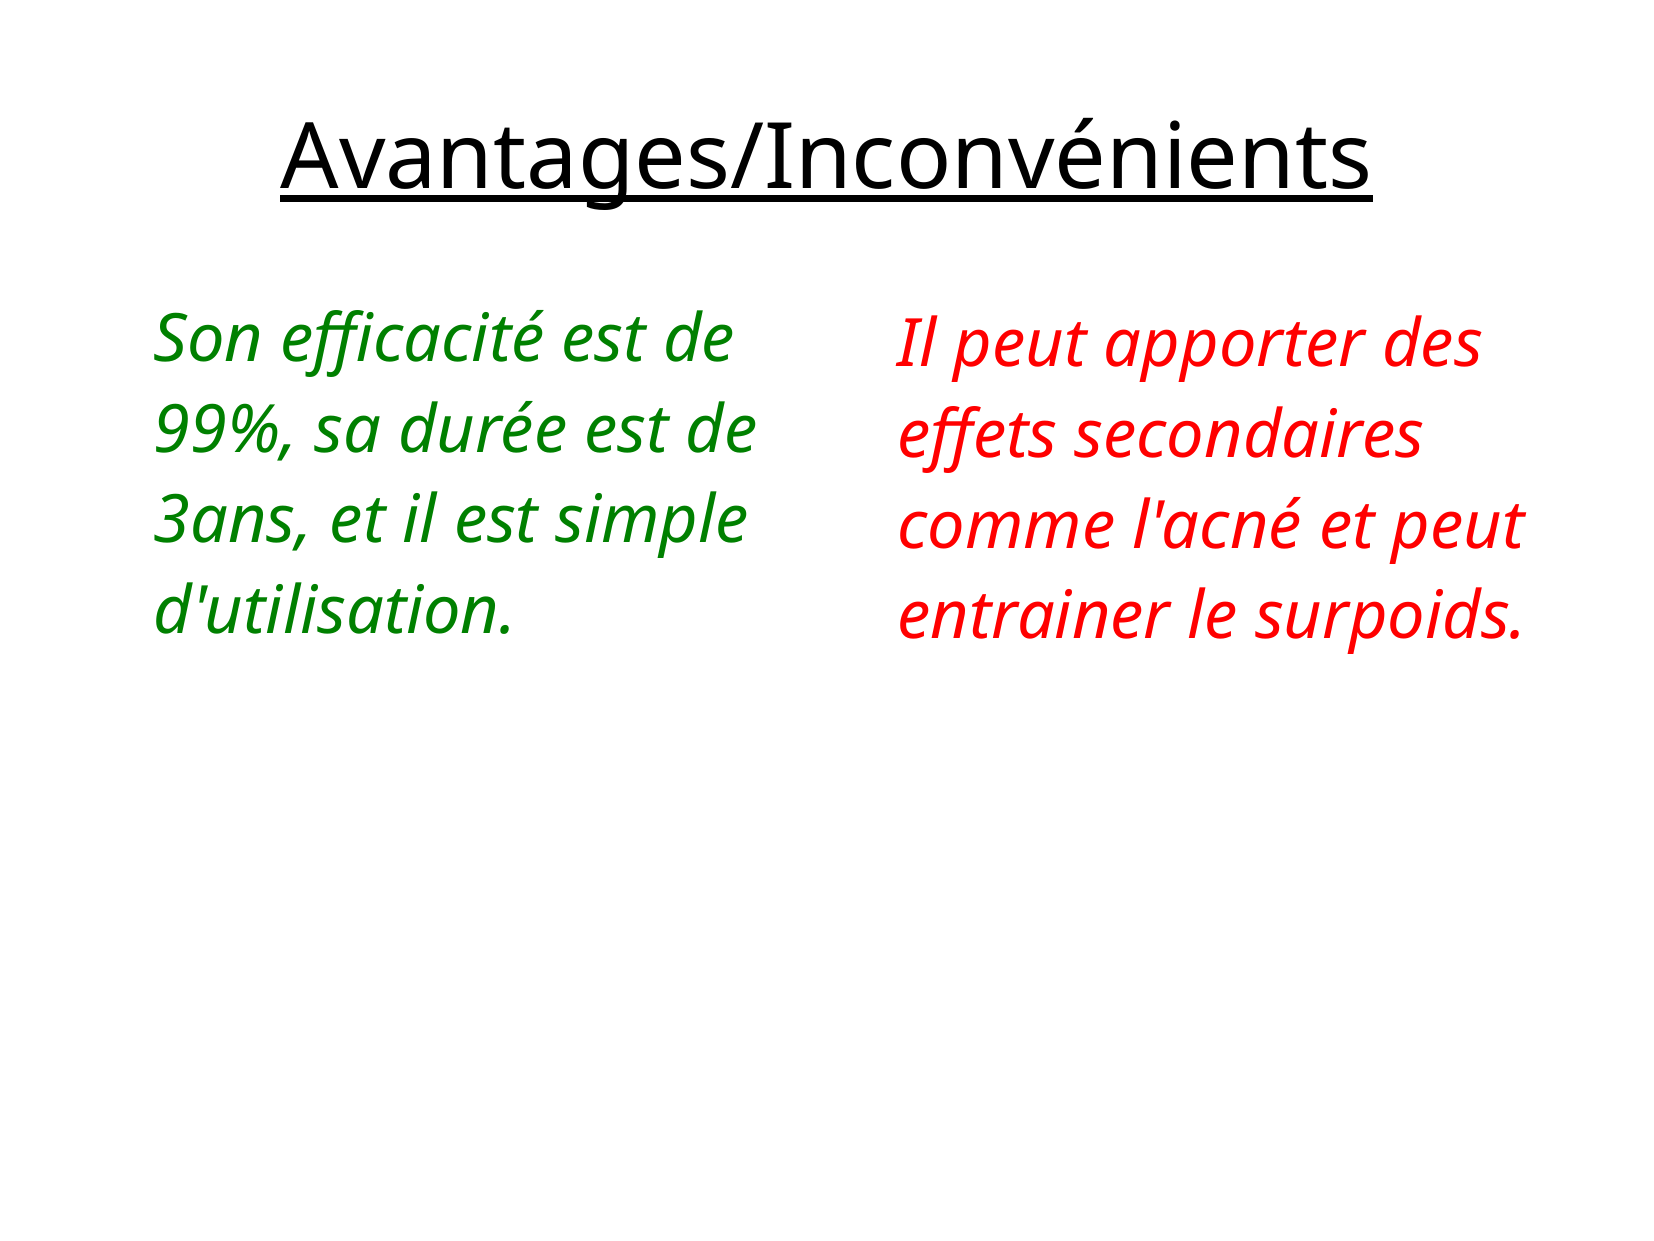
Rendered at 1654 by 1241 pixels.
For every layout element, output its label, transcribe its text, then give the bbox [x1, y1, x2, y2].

title Avantages/Inconvénients [82, 49, 1571, 257]
list Son efficacité est de 99%, sa durée est de 3ans, et il est simple d'utilisation. [82, 290, 798, 1010]
list Il peut apporter des effets secondaires comme l'acné et peut entrainer le surpoids. [826, 295, 1542, 1015]
